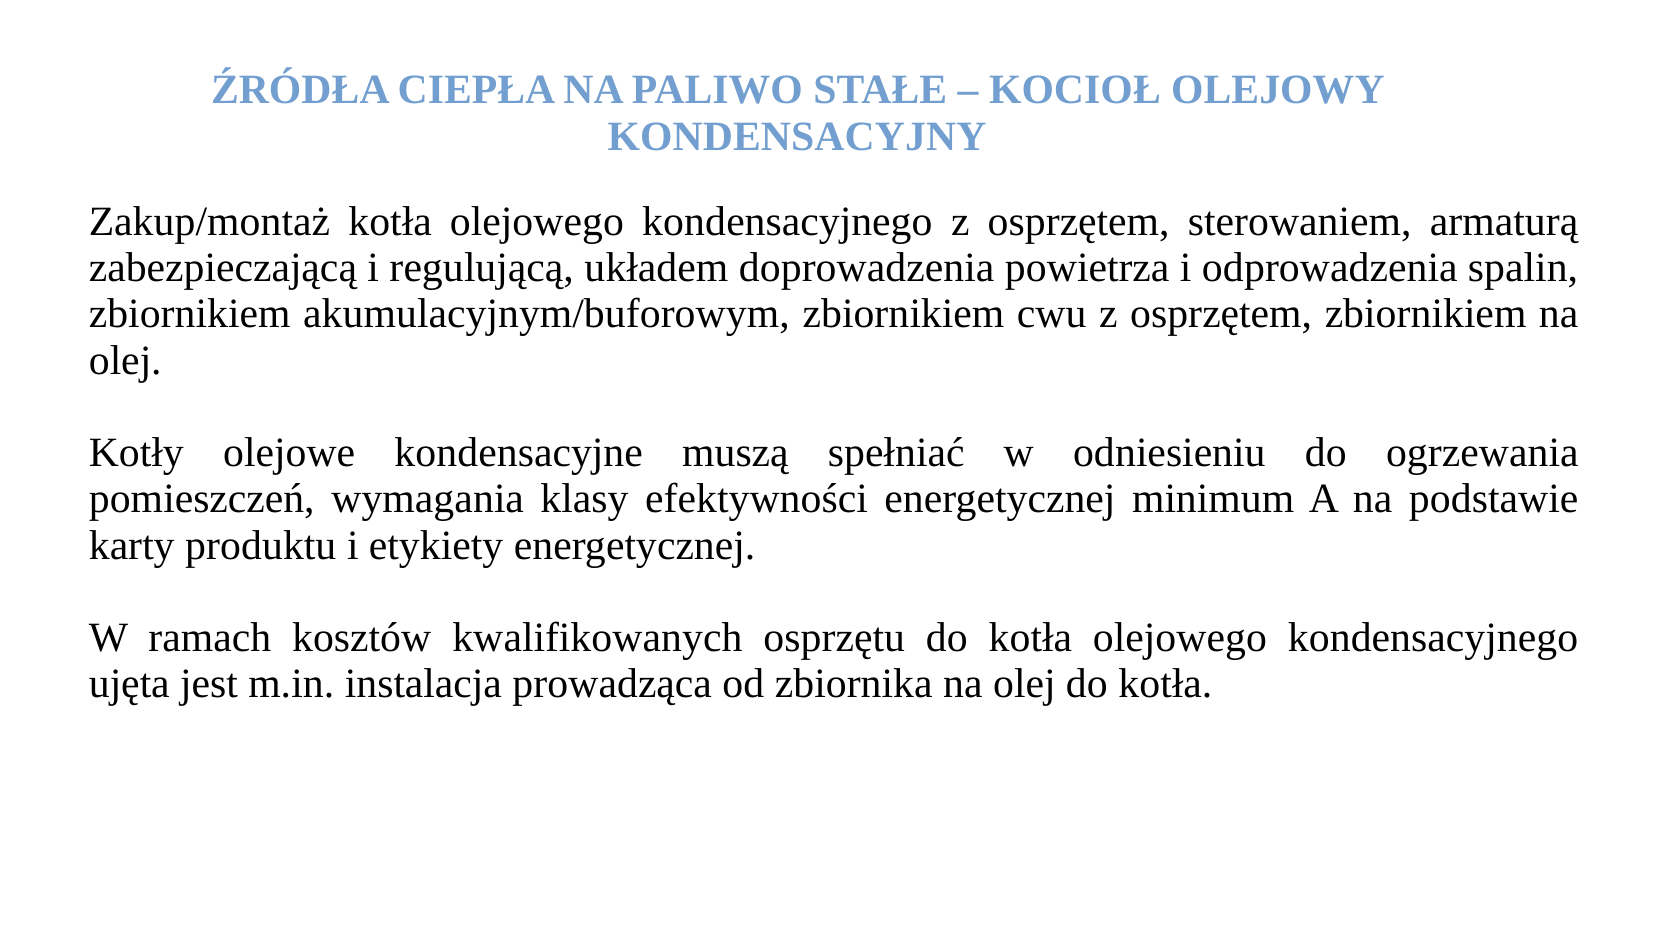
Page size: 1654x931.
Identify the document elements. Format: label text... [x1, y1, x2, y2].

text_box Zakup/montaż kotła olejowego kondensacyjnego z osprzętem, sterowaniem, armaturą zabezpieczającą i regulującą, układem doprowadzenia powietrza i odprowadzenia spalin, zbiornikiem akumulacyjnym/buforowym, zbiornikiem cwu z osprzętem, zbiornikiem na olej. Kotły olejowe kondensacyjne muszą spełniać w odniesieniu do ogrzewania pomieszczeń, wymagania klasy efektywności energetycznej minimum A na podstawie karty produktu i etykiety energetycznej. W ramach kosztów kwalifikowanych osprzętu do kotła olejowego kondensacyjnego ujęta jest m.in. instalacja prowadząca od zbiornika na olej do kotła. [73, 190, 1595, 770]
text_box ŹRÓDŁA CIEPŁA NA PALIWO STAŁE – KOCIOŁ OLEJOWY KONDENSACYJNY [118, 59, 1477, 178]
